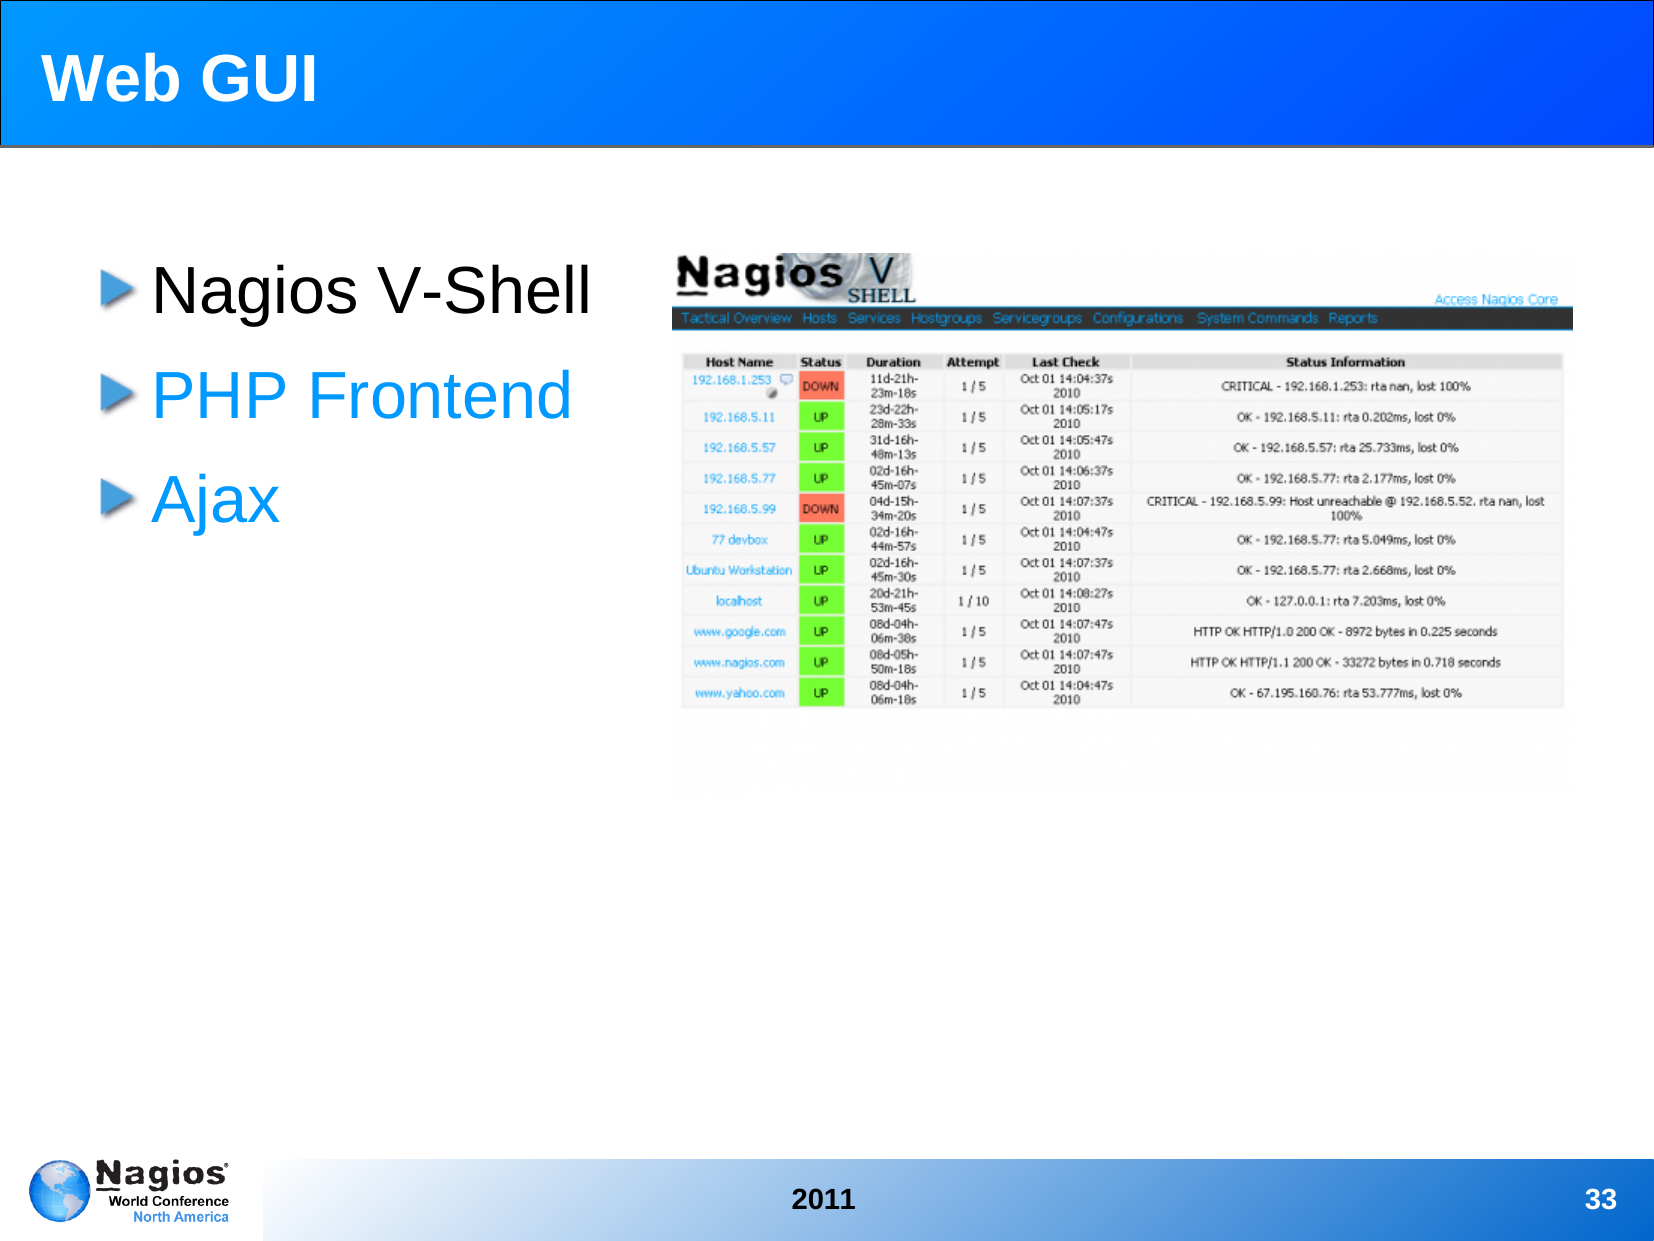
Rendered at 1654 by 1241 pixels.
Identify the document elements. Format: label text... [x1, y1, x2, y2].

title Web GUI [41, 36, 1248, 120]
picture [672, 253, 1573, 795]
list Nagios V-Shell PHP Frontend Ajax [80, 253, 1569, 1058]
picture [29, 1159, 229, 1235]
